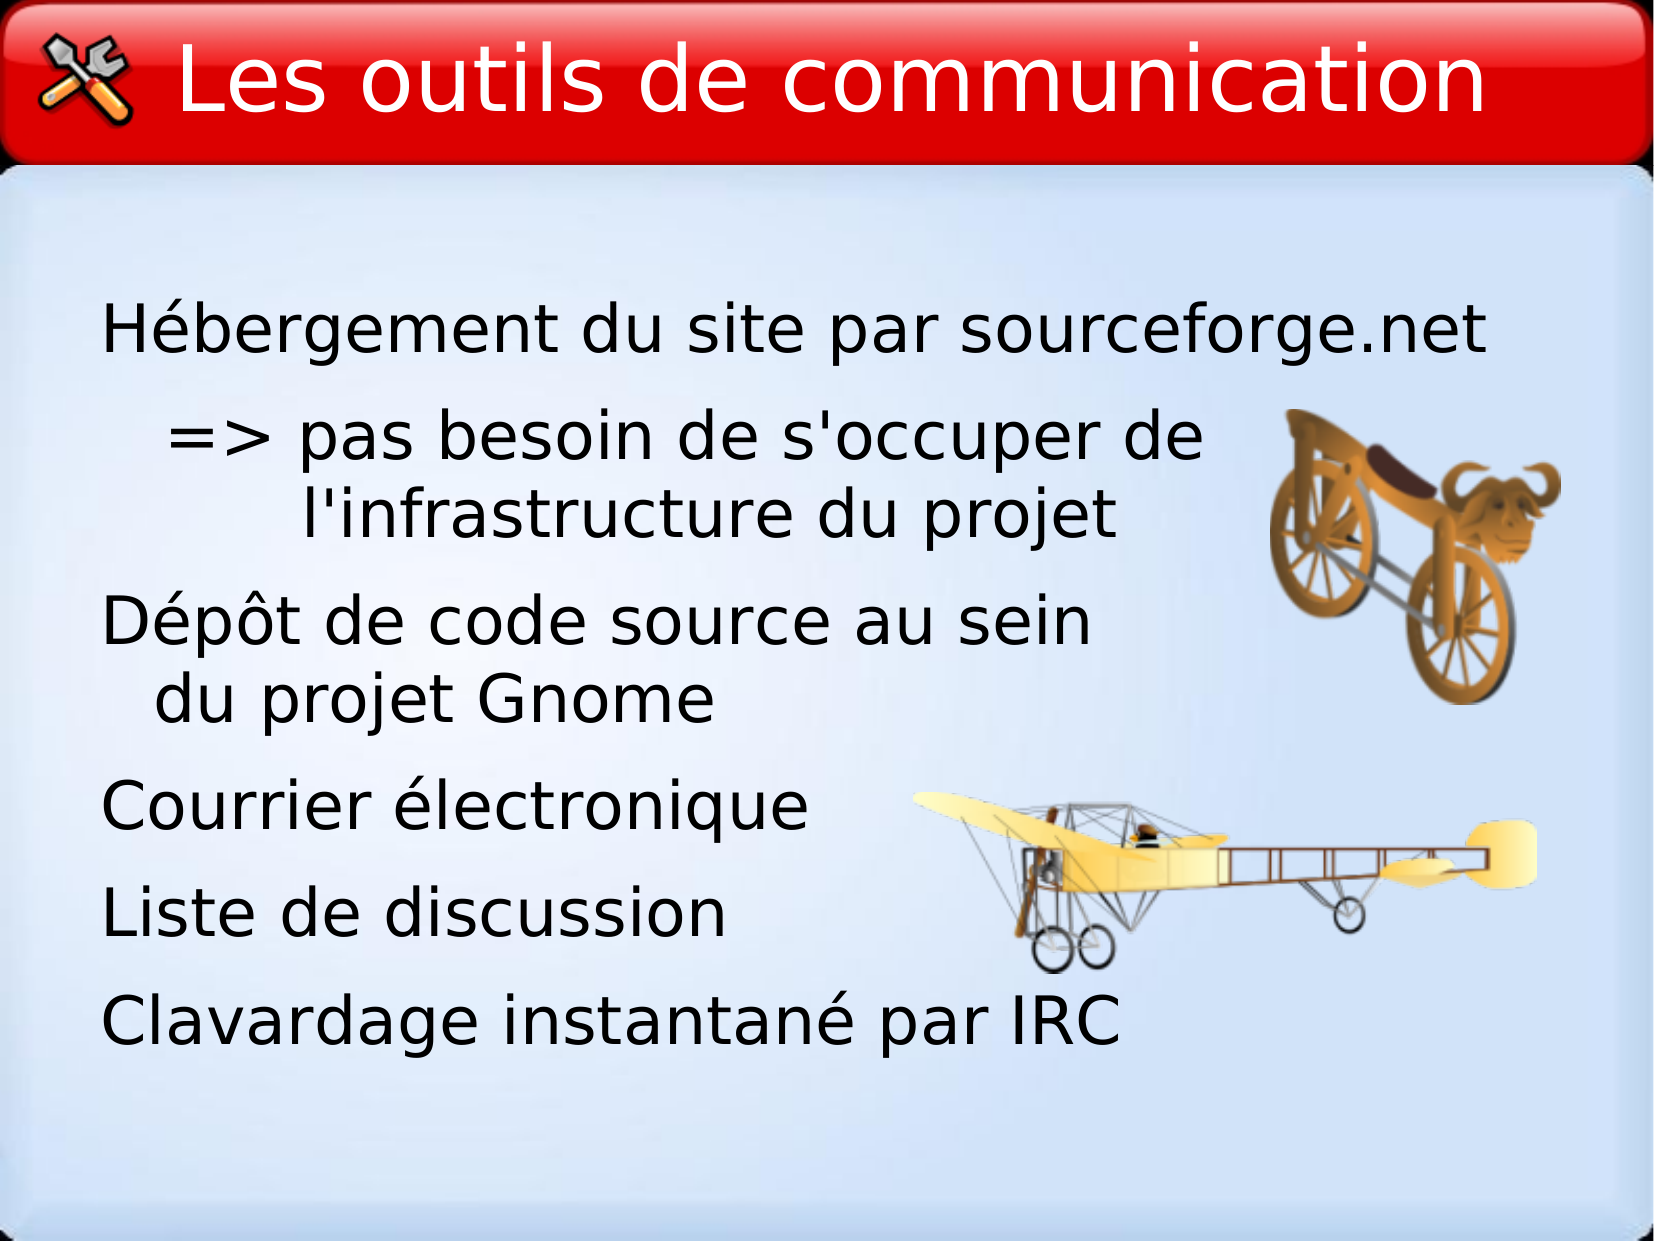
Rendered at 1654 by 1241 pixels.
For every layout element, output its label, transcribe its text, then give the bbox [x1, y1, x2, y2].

list Hébergement du site par sourceforge.net => pas besoin de s'occuper de l'infrastructure du projet Dépôt de code source au sein du projet Gnome Courrier électronique Liste de discussion Clavardage instantané par IRC [82, 290, 1571, 1109]
title Les outils de communication [88, 19, 1578, 140]
picture [0, 0, 1654, 1241]
